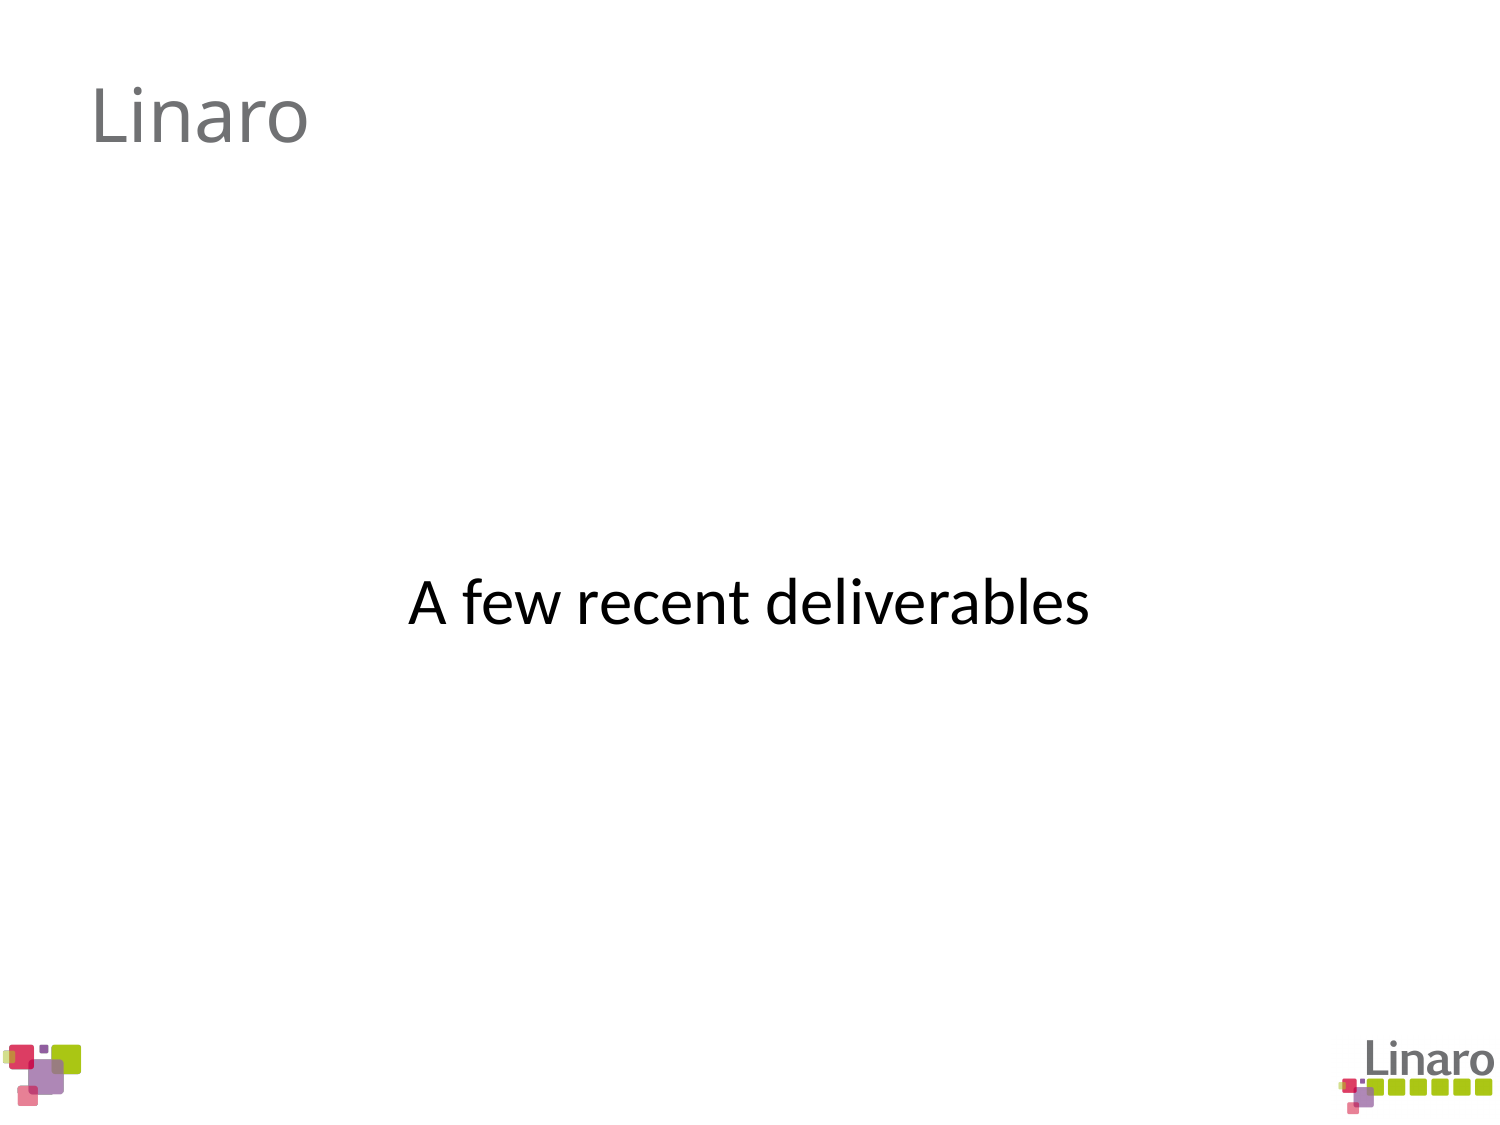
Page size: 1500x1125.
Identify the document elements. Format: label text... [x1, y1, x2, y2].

title Linaro [75, 29, 1426, 196]
picture [0, 1041, 84, 1125]
subtitle A few recent deliverables [75, 227, 1426, 970]
picture [1331, 1035, 1500, 1119]
